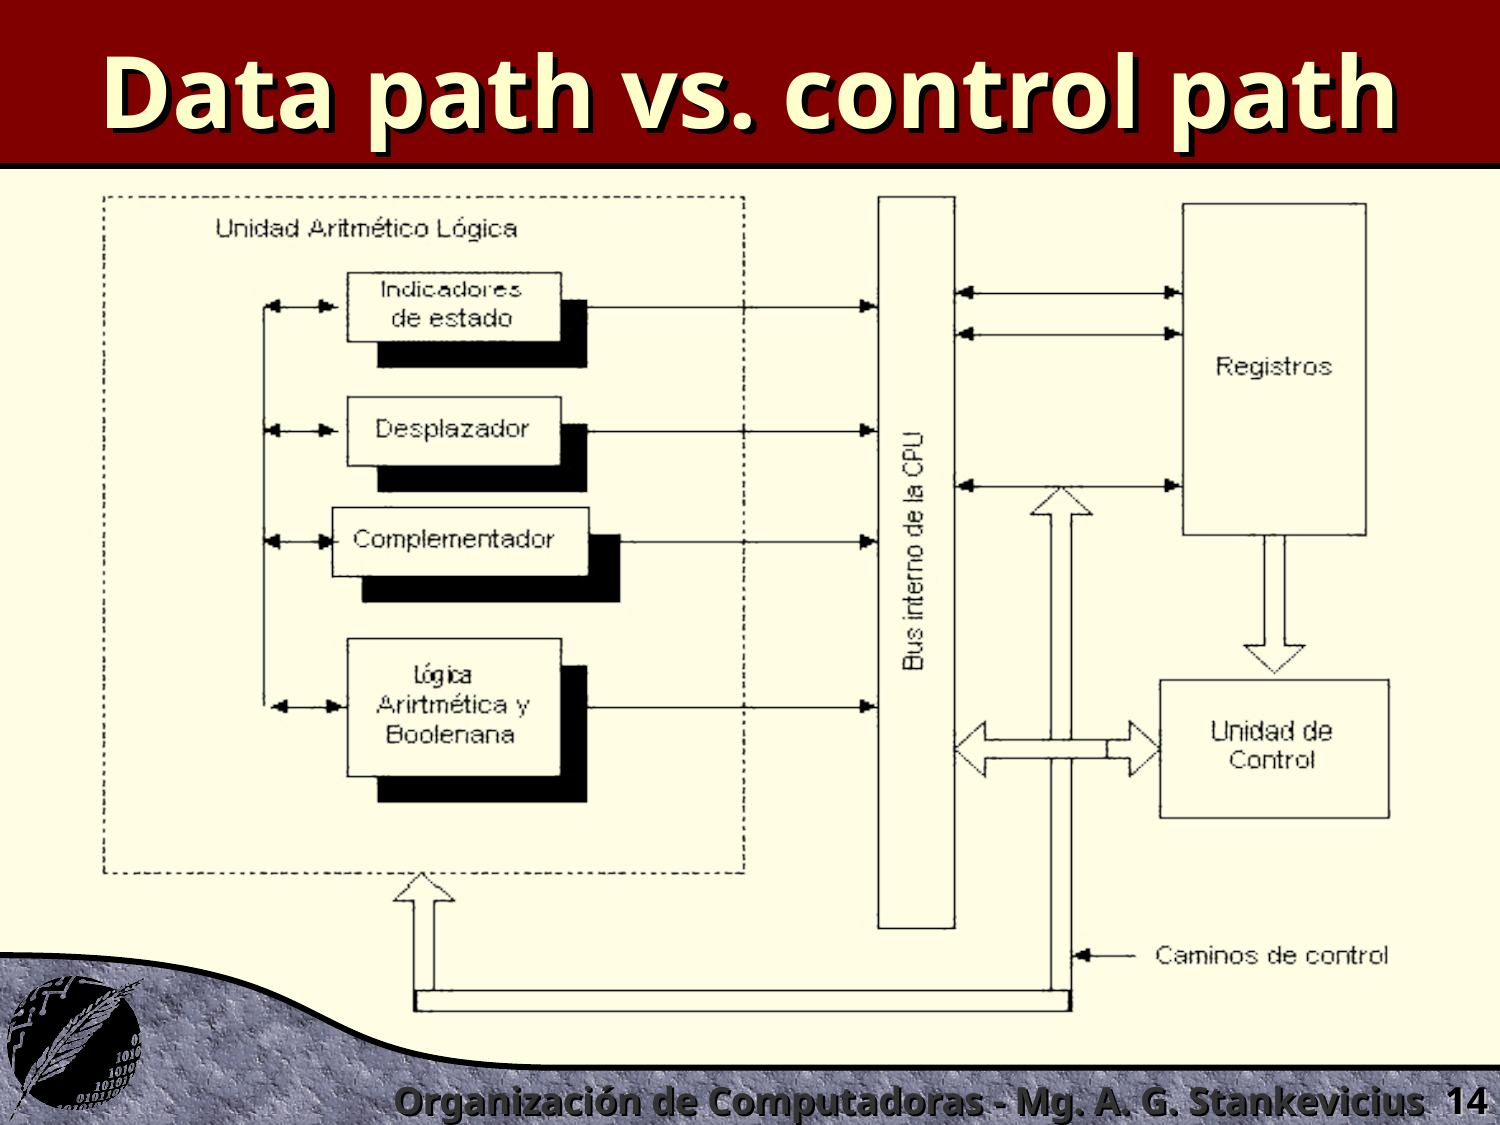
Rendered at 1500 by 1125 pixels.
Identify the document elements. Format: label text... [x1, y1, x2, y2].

title Data path vs. control path [15, 5, 1485, 160]
picture [448, 1100, 455, 1110]
picture [802, 1100, 806, 1110]
picture [1058, 1100, 1065, 1110]
picture [0, 192, 1500, 1125]
